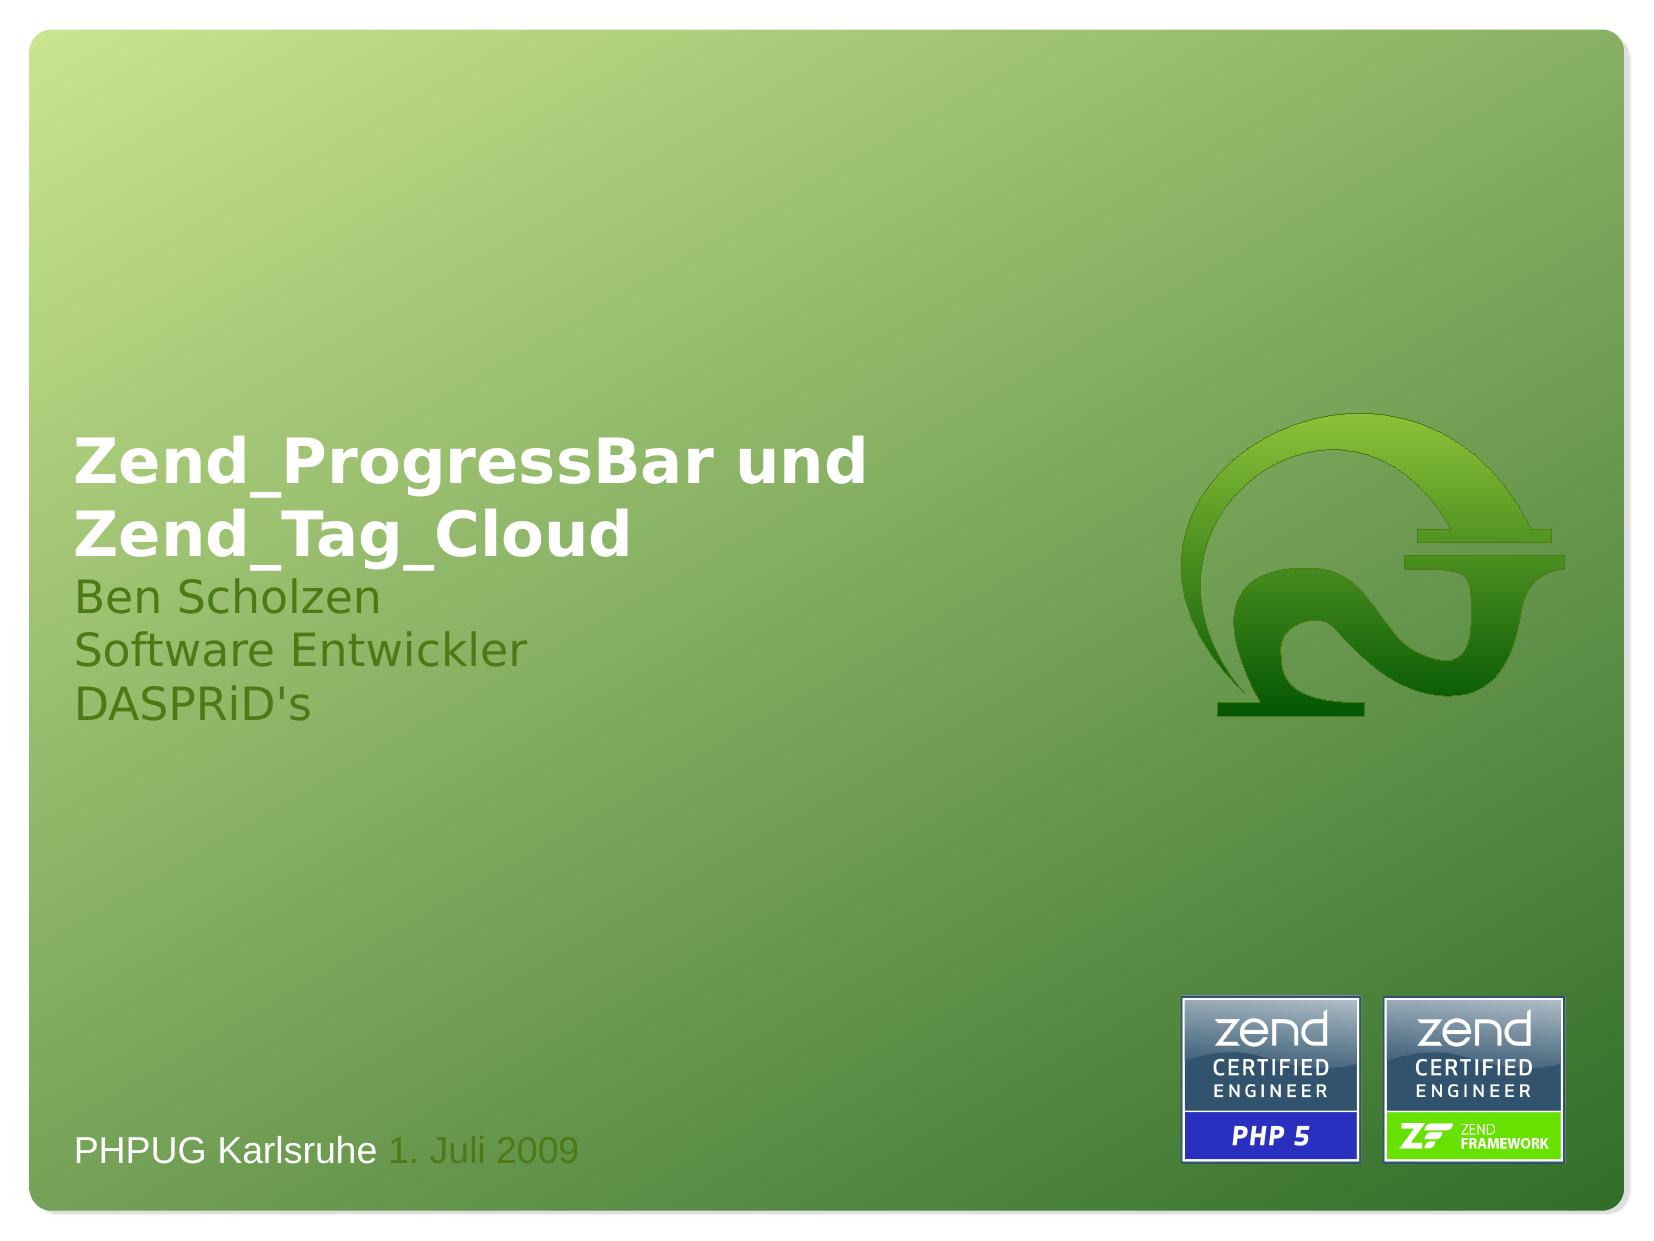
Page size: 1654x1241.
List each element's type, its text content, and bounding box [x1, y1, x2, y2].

picture [1382, 996, 1566, 1164]
text_box Zend_ProgressBar und Zend_Tag_Cloud Ben Scholzen Software Entwickler DASPRiD's [59, 418, 886, 739]
picture [1180, 995, 1362, 1164]
